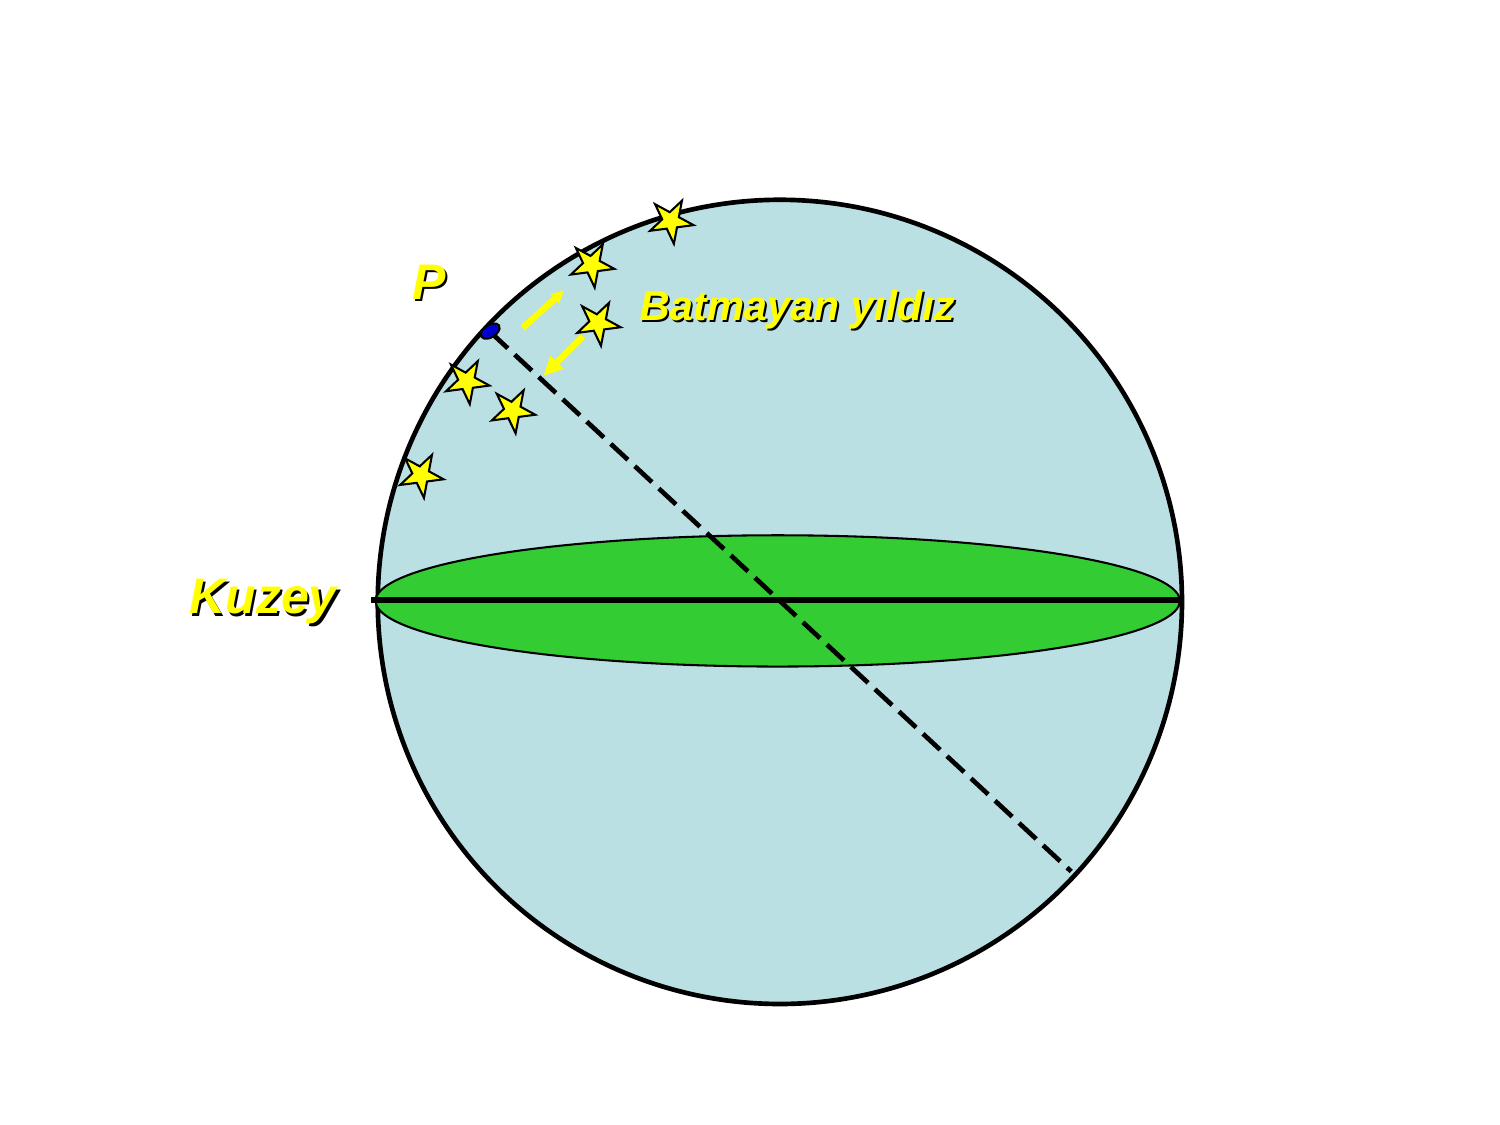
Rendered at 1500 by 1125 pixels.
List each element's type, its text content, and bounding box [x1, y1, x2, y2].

text_box [380, 199, 1182, 597]
text_box [378, 603, 1182, 1004]
text_box Kuzey [174, 556, 394, 632]
text_box P [397, 241, 617, 317]
text_box Batmayan yıldız [624, 270, 1389, 337]
